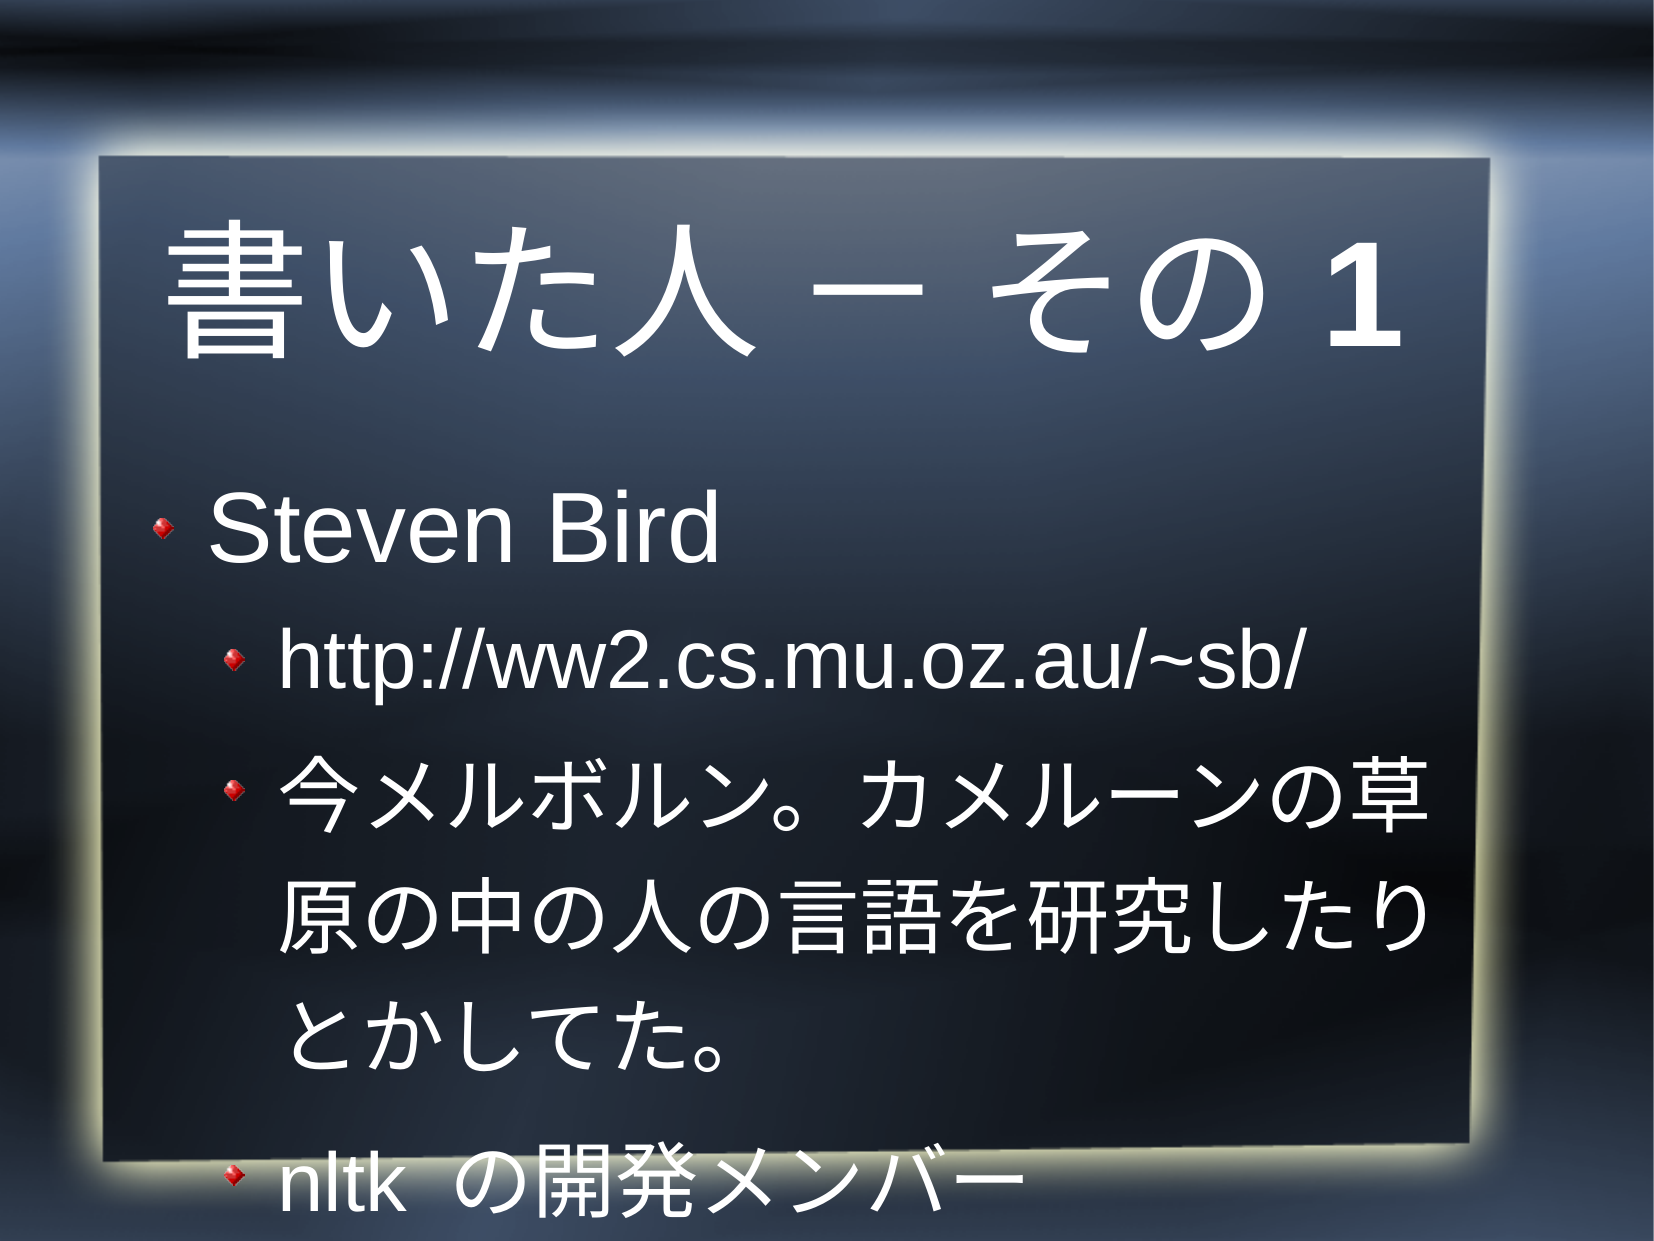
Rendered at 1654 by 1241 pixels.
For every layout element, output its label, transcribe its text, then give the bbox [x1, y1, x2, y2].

list Steven Bird http://ww2.cs.mu.oz.au/~sb/ 今メルボルン。カメルーンの草原の中の人の言語を研究したりとかしてた。 nltk の開発メンバー [135, 472, 1447, 1116]
title 書いた人 － その1 [59, 177, 1506, 384]
picture [0, 0, 1654, 1241]
